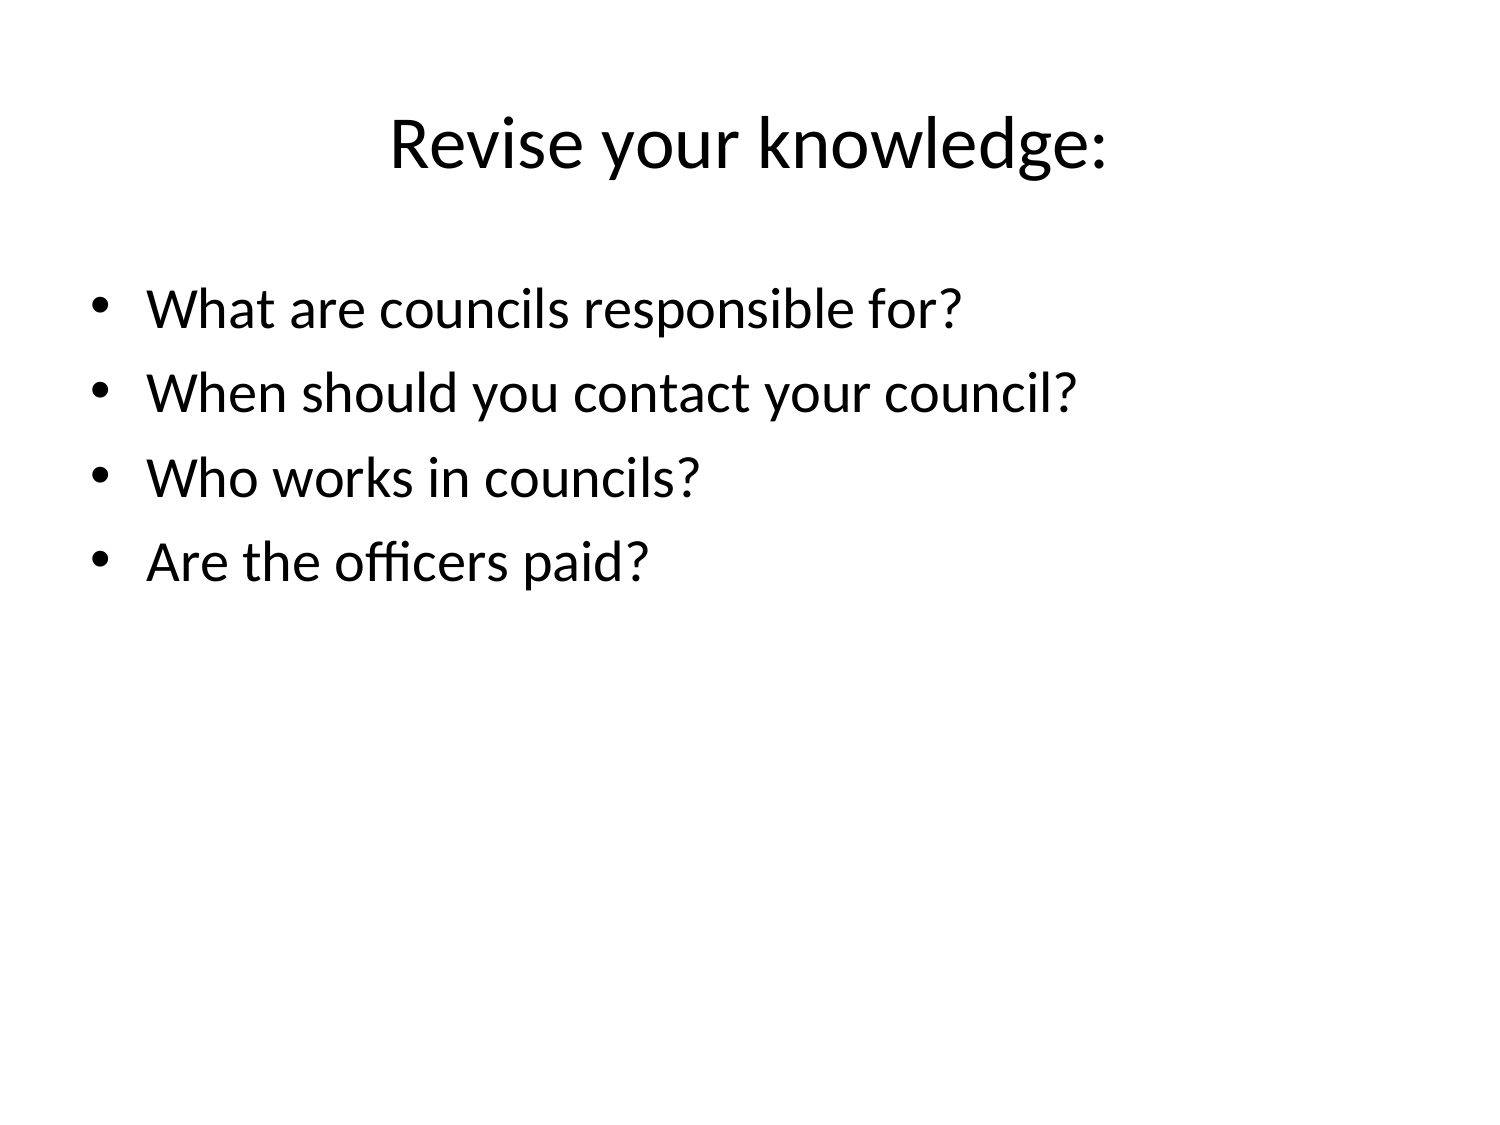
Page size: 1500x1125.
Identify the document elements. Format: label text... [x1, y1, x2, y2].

list What are councils responsible for? When should you contact your council? Who works in councils? Are the officers paid? [75, 262, 1426, 1006]
title Revise your knowledge: [75, 45, 1426, 233]
